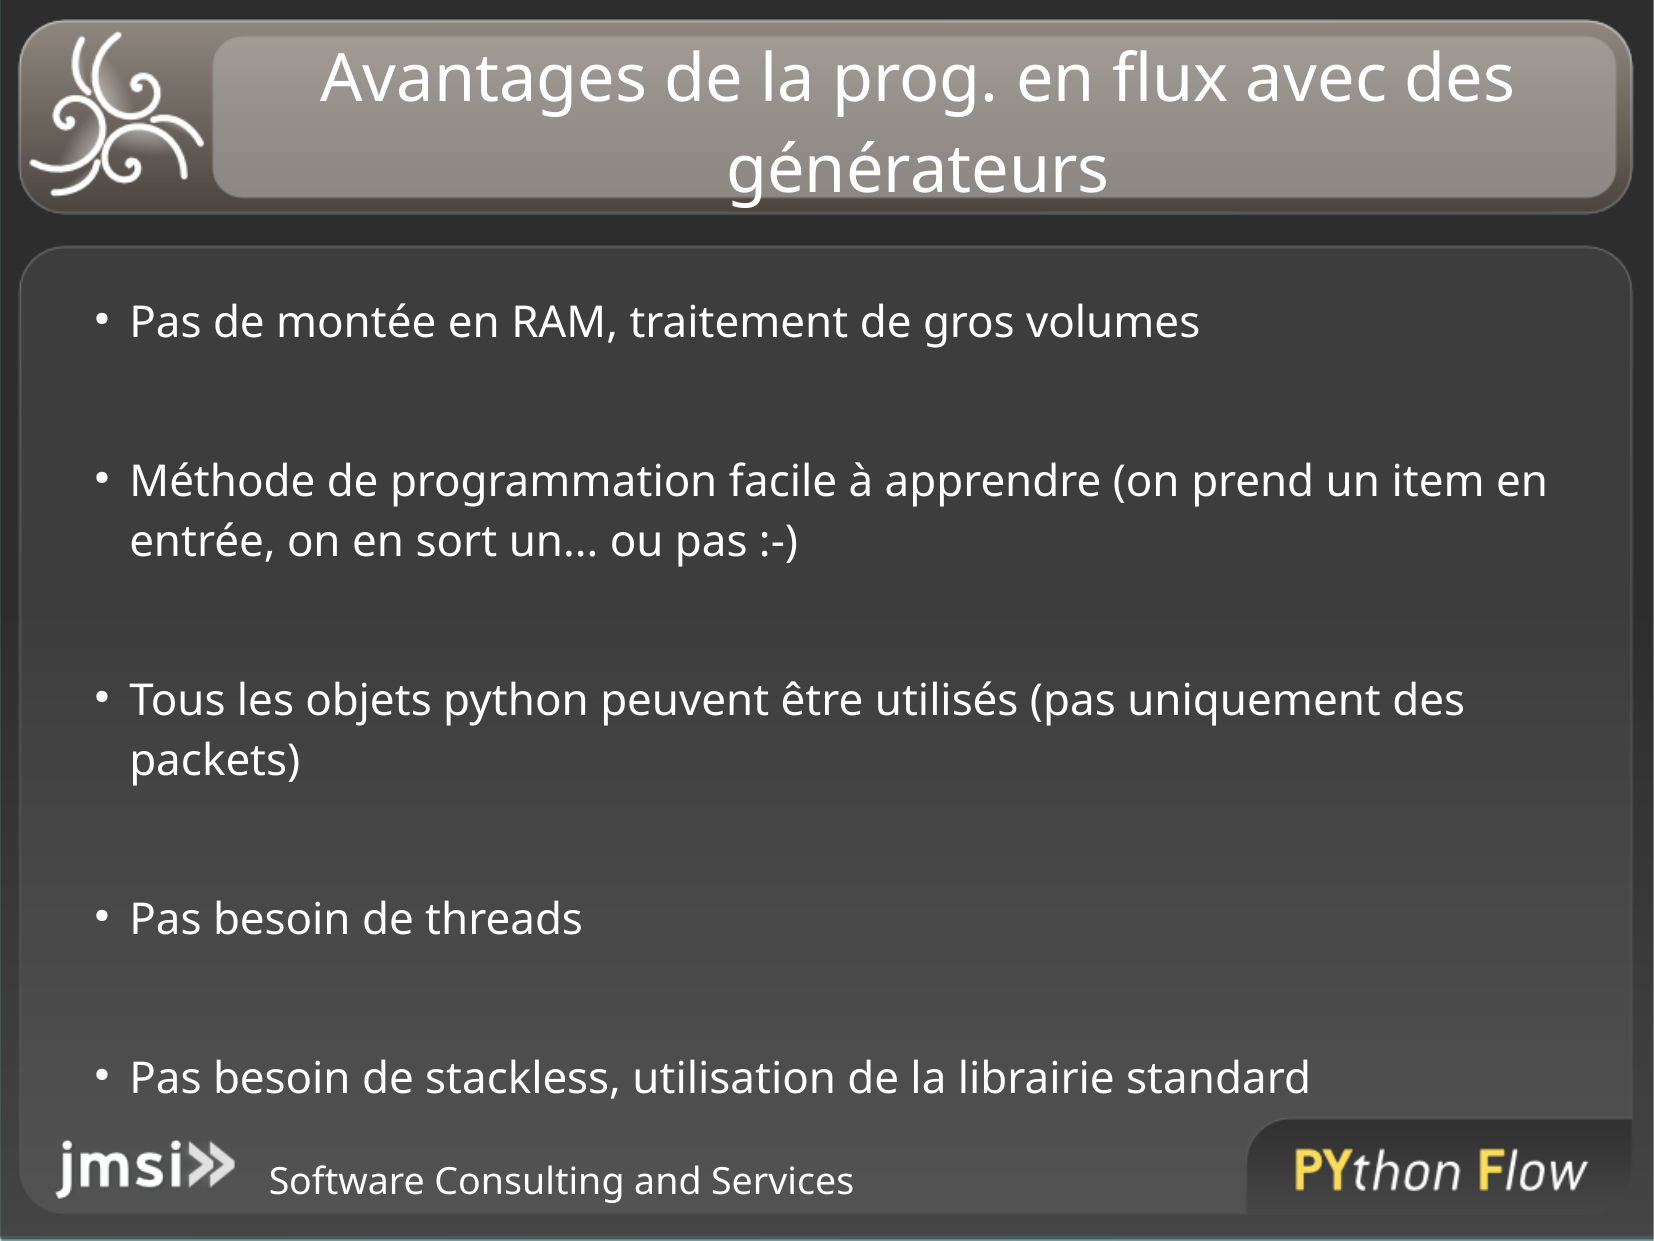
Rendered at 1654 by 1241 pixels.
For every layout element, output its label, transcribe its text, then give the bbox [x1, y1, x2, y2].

list Pas de montée en RAM, traitement de gros volumes Méthode de programmation facile à apprendre (on prend un item en entrée, on en sort un... ou pas :-) Tous les objets python peuvent être utilisés (pas uniquement des packets) Pas besoin de threads Pas besoin de stackless, utilisation de la librairie standard [82, 290, 1571, 1109]
title Avantages de la prog. en flux avec des générateurs [224, 46, 1613, 196]
picture [0, 0, 1654, 1241]
